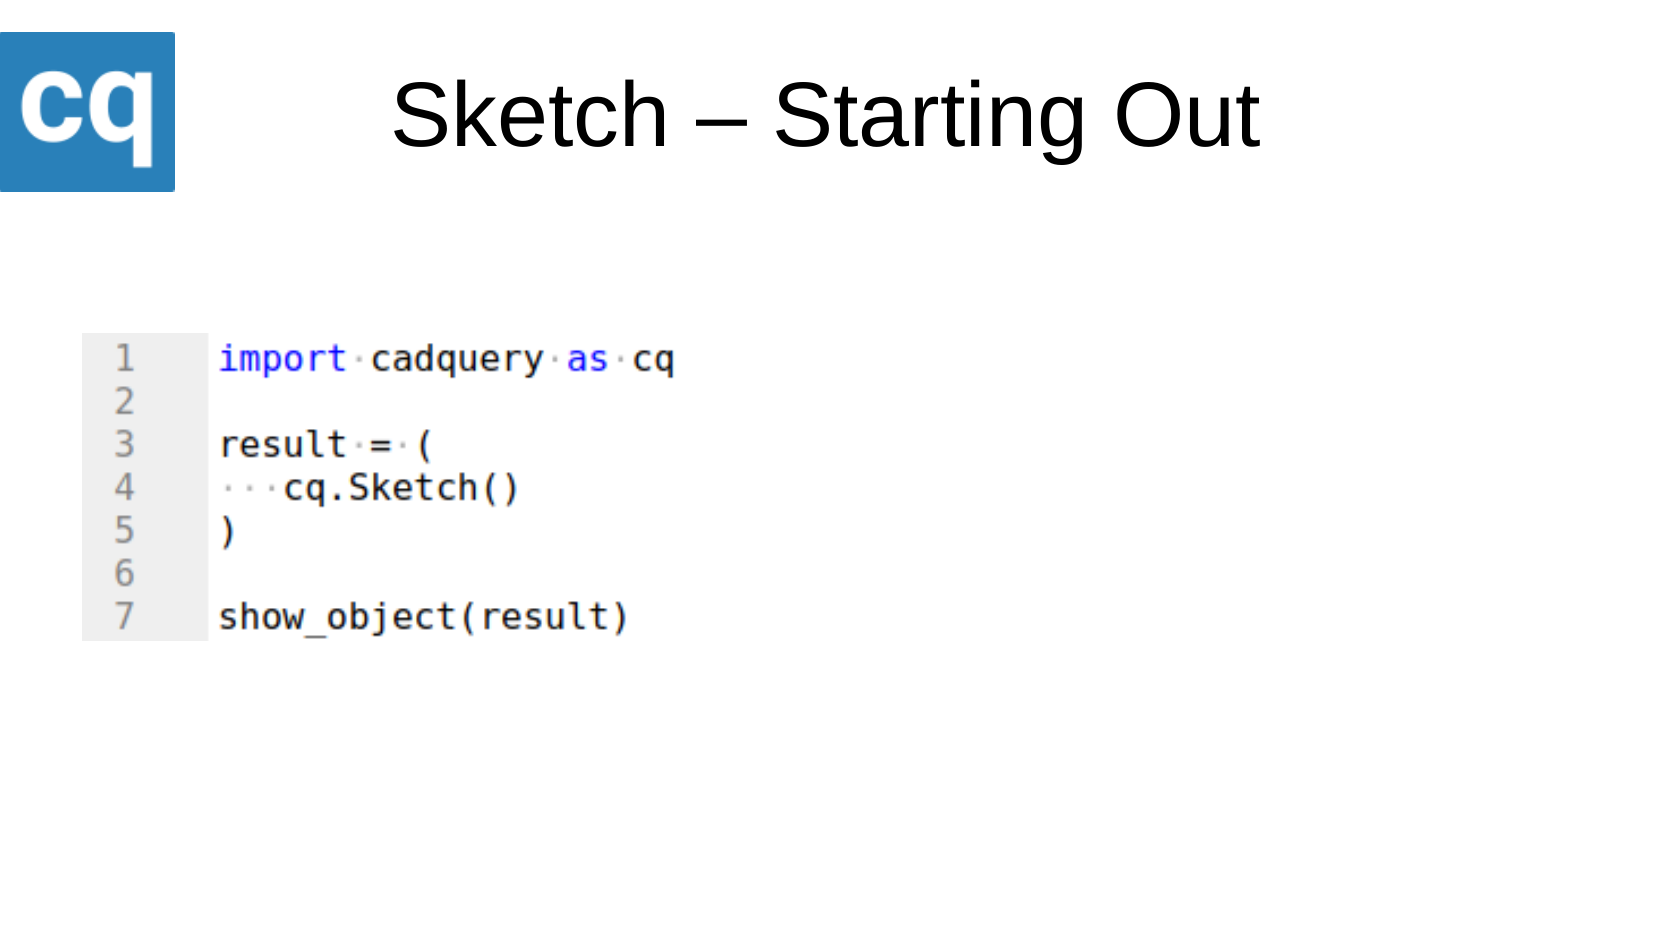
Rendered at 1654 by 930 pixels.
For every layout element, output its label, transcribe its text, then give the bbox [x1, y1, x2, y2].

title Sketch – Starting Out [82, 37, 1571, 193]
picture [82, 333, 705, 642]
picture [0, 32, 175, 192]
